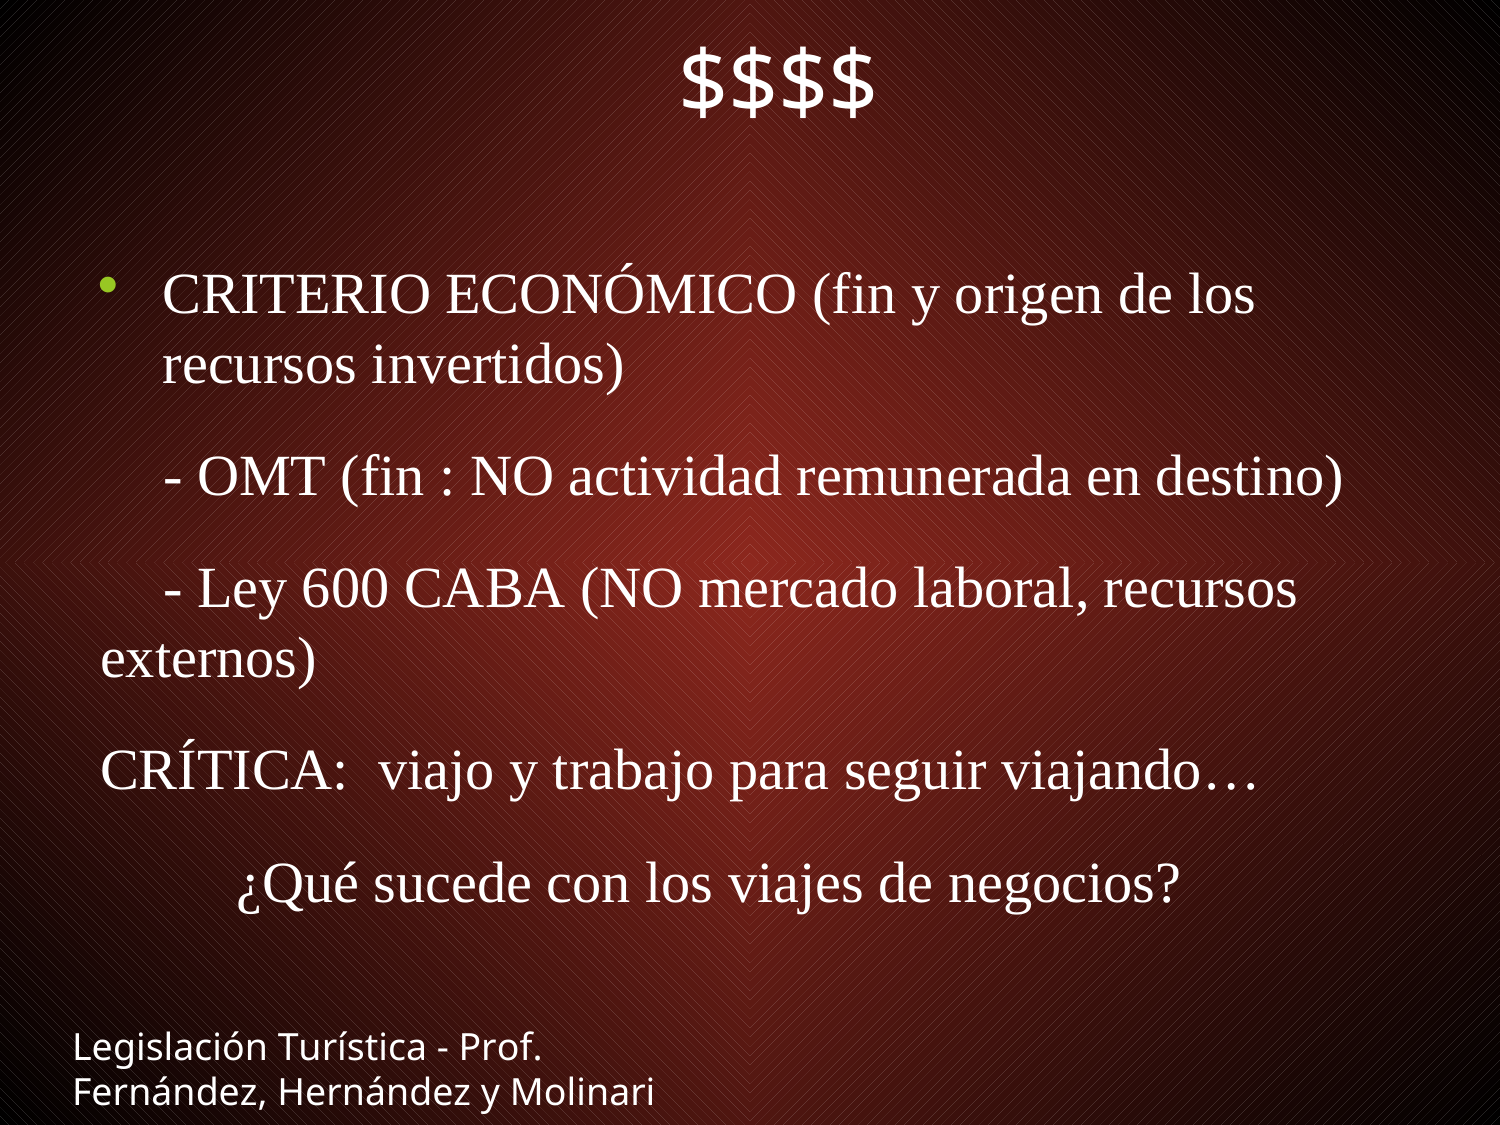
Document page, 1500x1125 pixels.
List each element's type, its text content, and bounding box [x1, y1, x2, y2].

title $$$$ [572, 18, 905, 135]
text_box Legislación Turística - Prof. Fernández, Hernández y Molinari [57, 1015, 756, 1065]
text_box CRITERIO ECONÓMICO (fin y origen de los recursos invertidos) - OMT (fin : NO actividad remunerada en destino) - Ley 600 CABA (NO mercado laboral, recursos externos) CRÍTICA: viajo y trabajo para seguir viajando… ¿Qué sucede con los viajes de negocios? [75, 135, 1426, 887]
